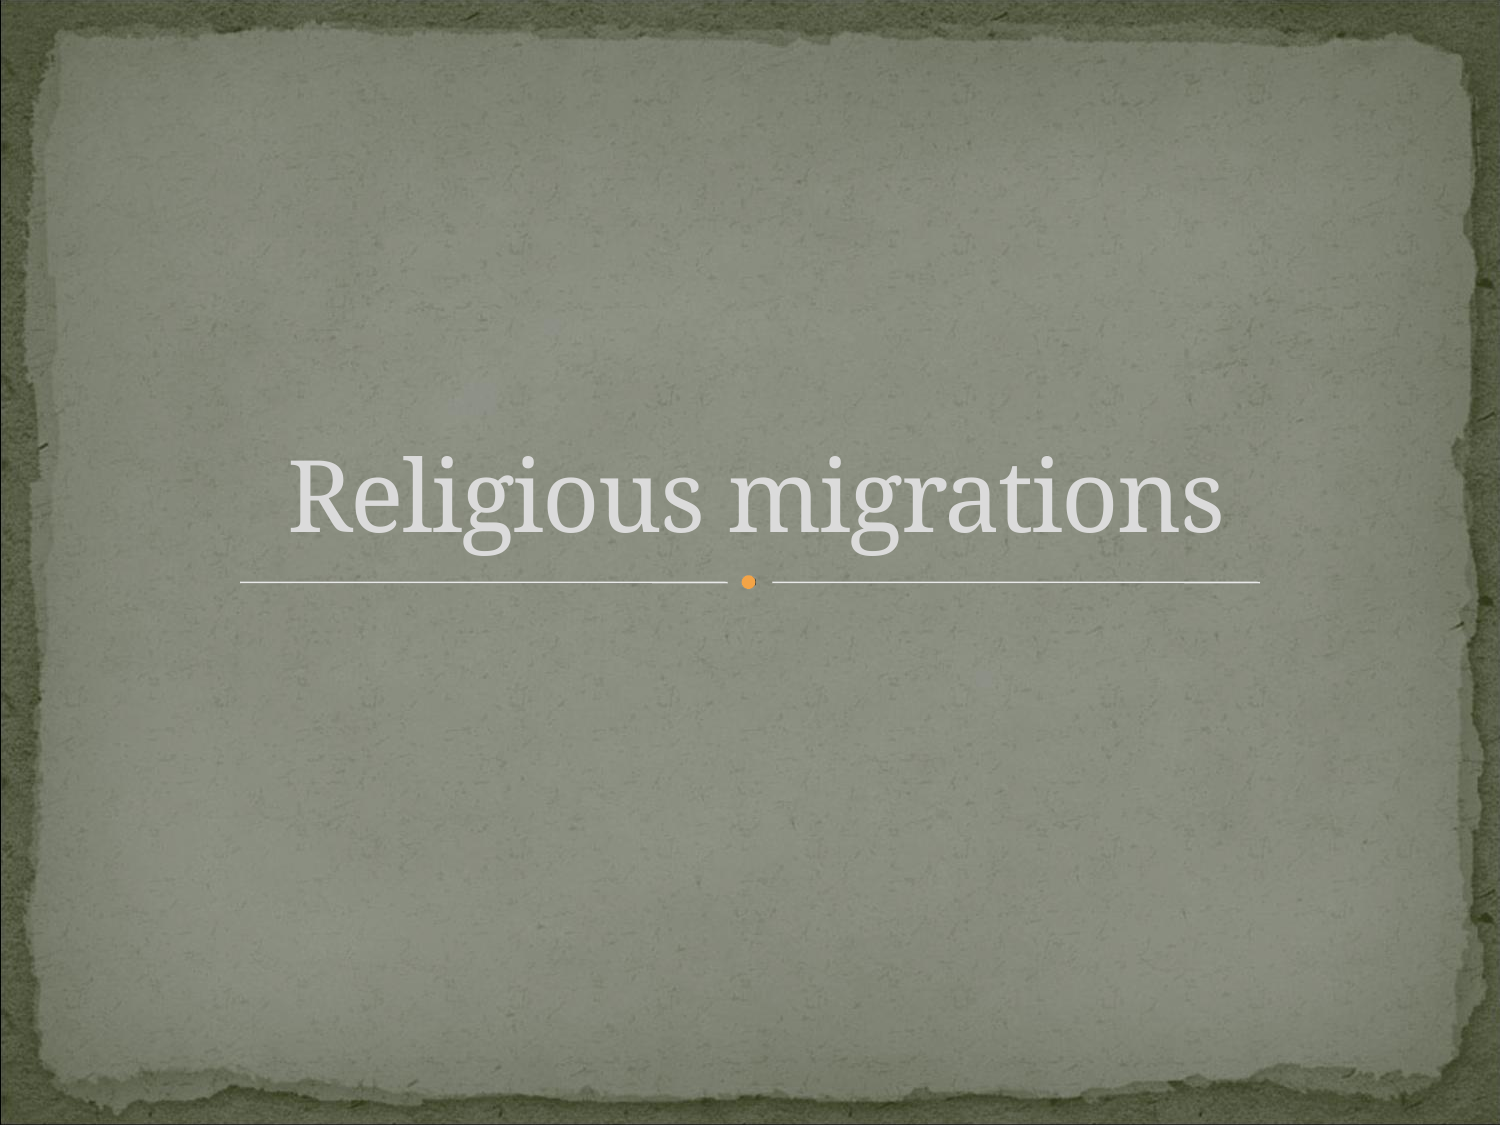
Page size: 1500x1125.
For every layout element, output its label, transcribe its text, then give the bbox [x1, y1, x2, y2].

picture [0, 0, 1500, 1125]
title Religious migrations [75, 235, 1438, 561]
